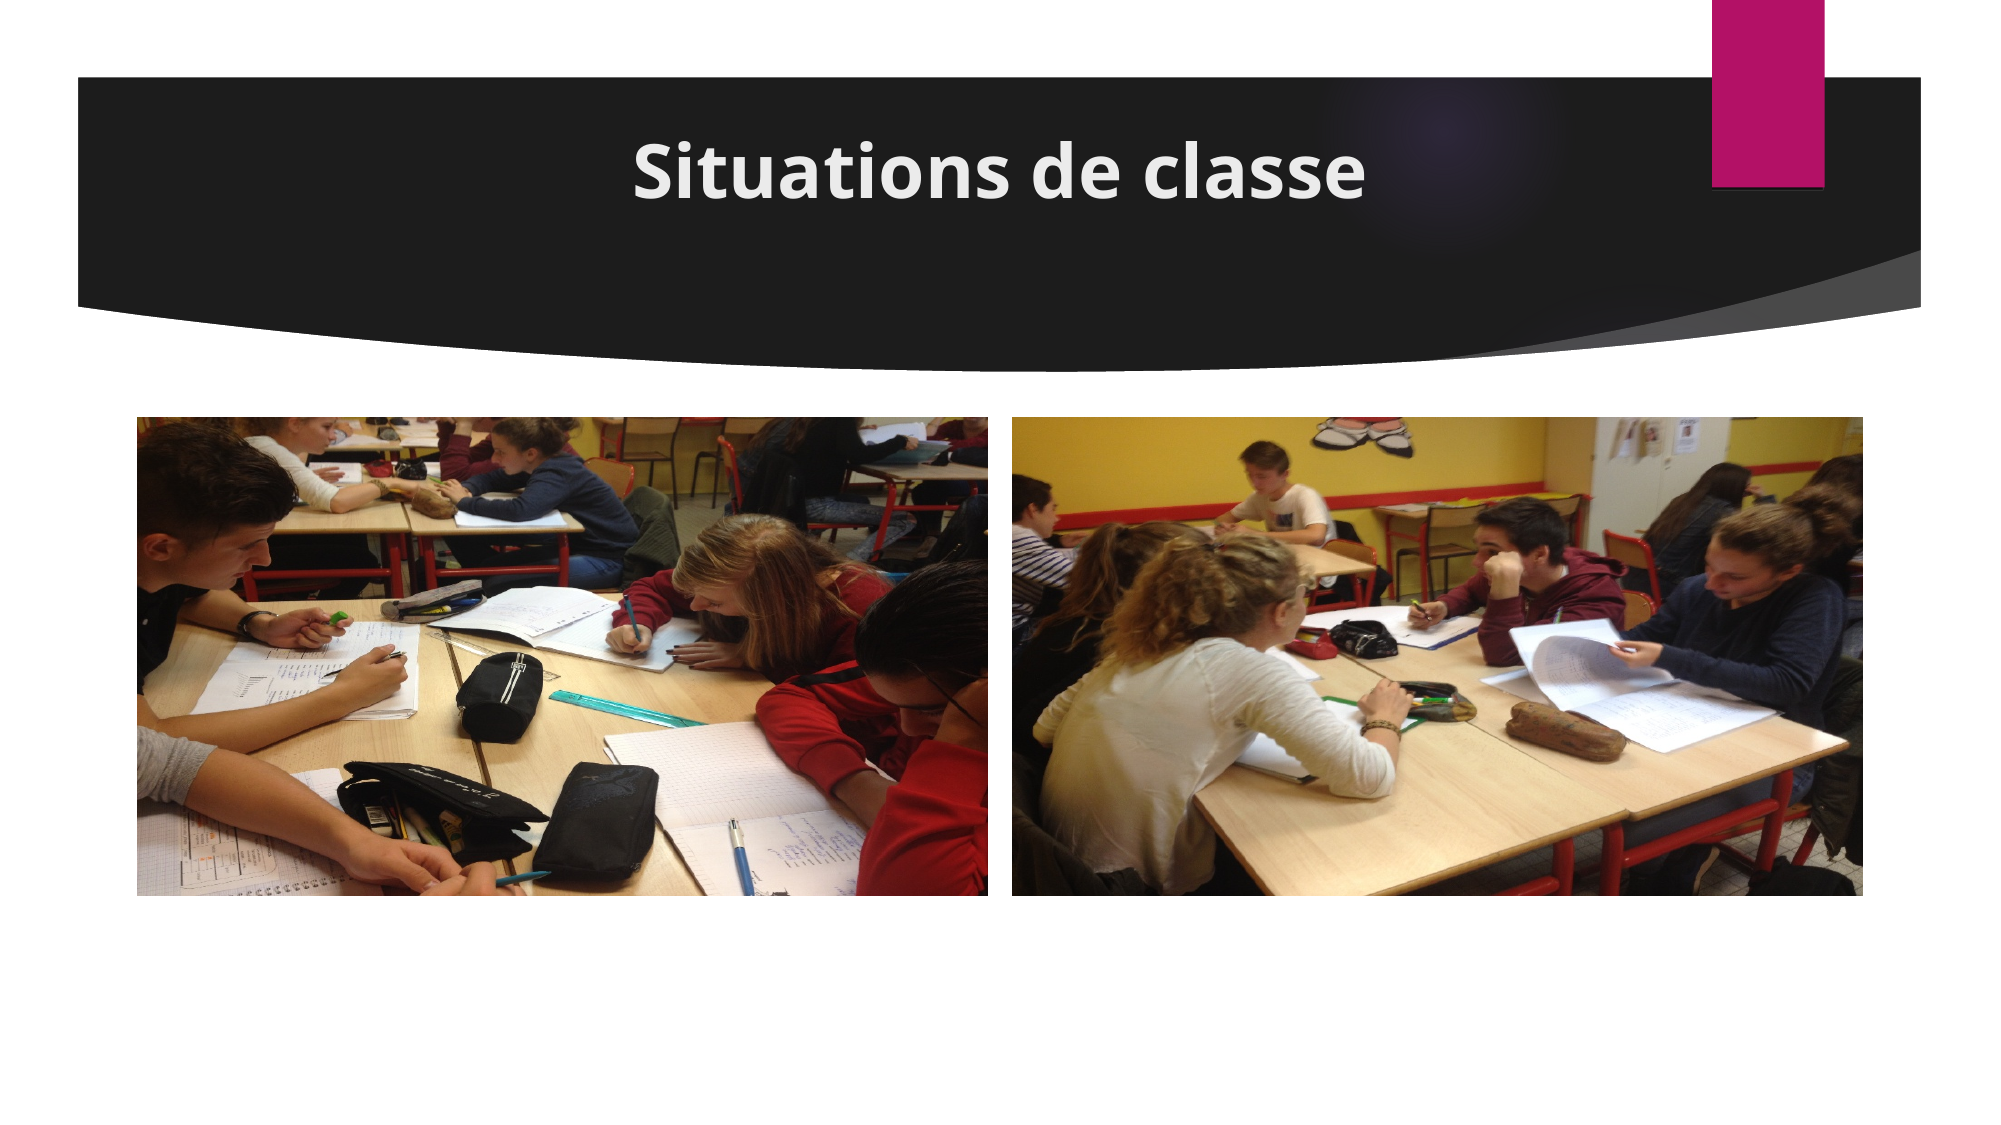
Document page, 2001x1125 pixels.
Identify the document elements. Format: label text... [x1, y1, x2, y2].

picture [1412, 278, 1829, 361]
picture [1012, 417, 1863, 896]
picture [137, 417, 988, 896]
title Situations de classe [137, 59, 1863, 278]
